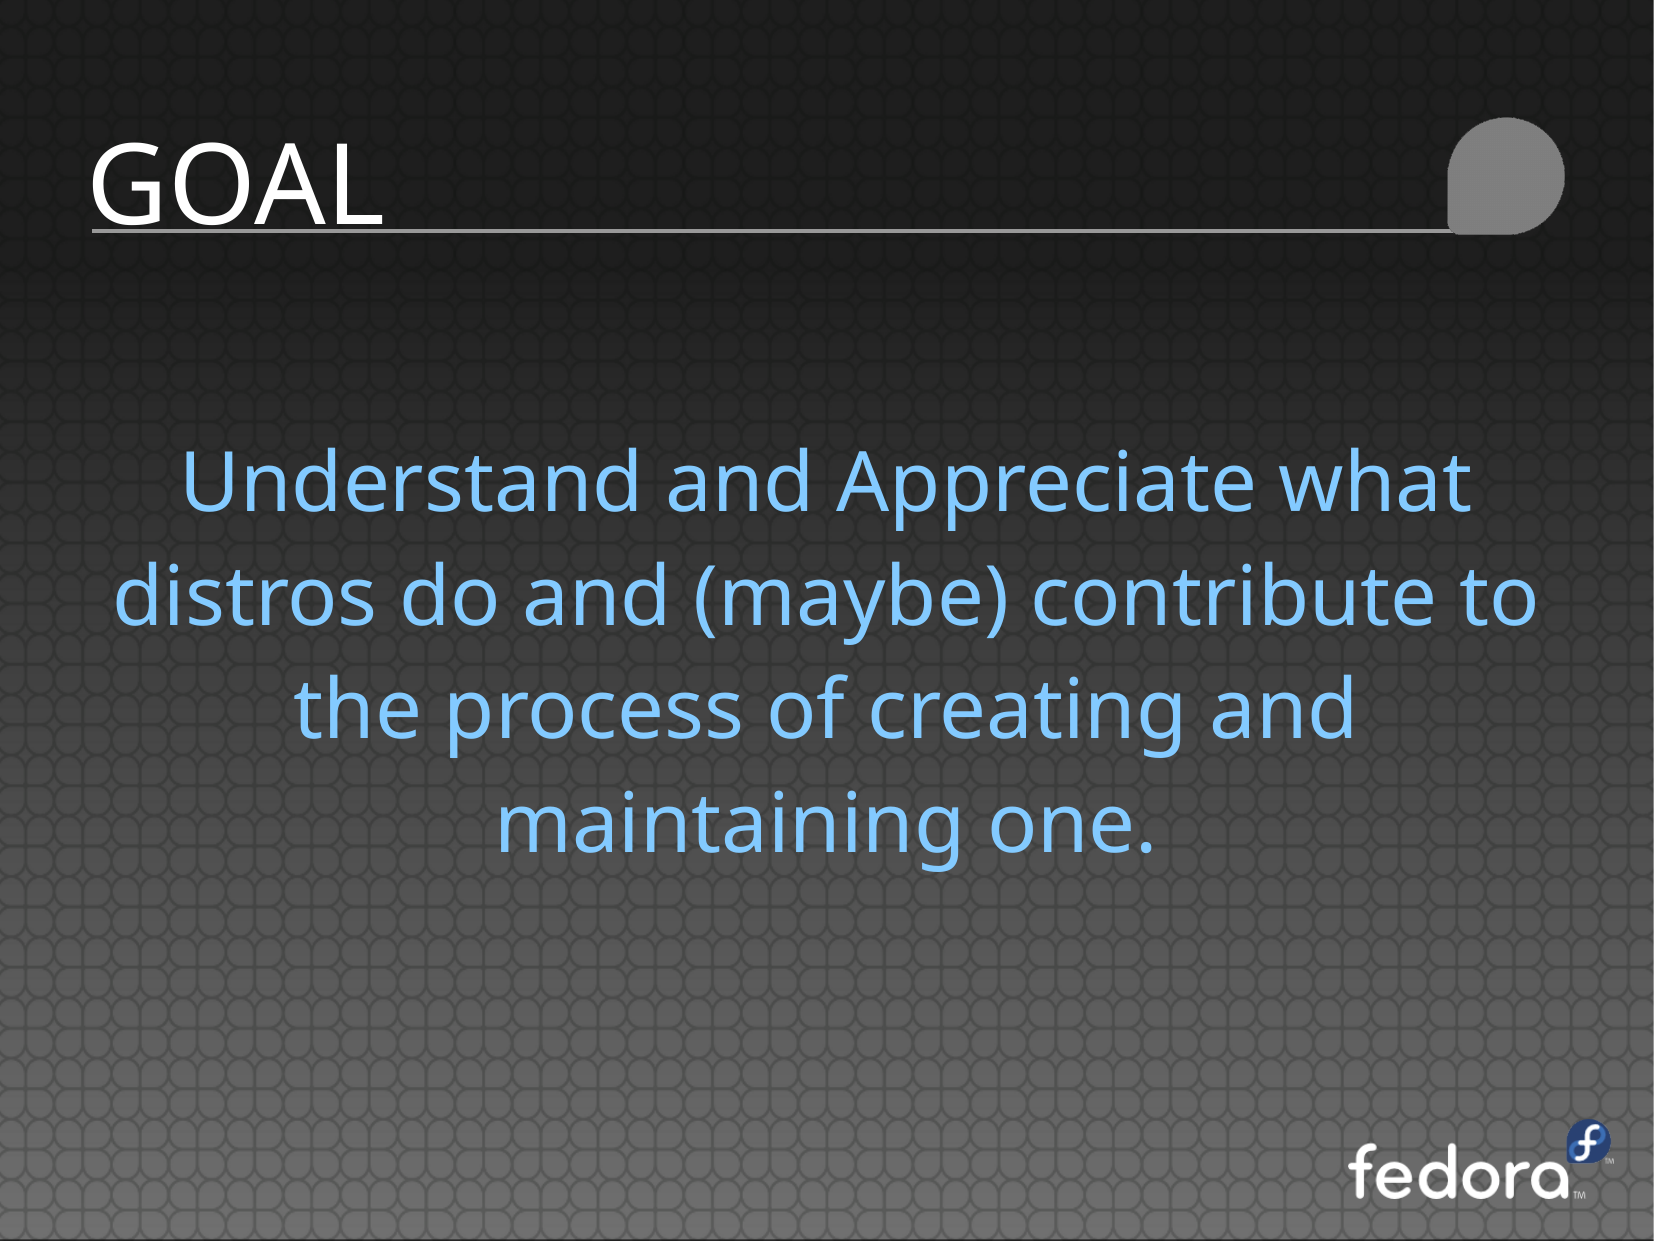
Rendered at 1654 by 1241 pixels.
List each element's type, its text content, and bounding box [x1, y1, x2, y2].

picture [0, 0, 1654, 1241]
title GOAL [86, 112, 1576, 249]
subtitle Understand and Appreciate what distros do and (maybe) contribute to the process of creating and maintaining one. [82, 290, 1571, 1010]
